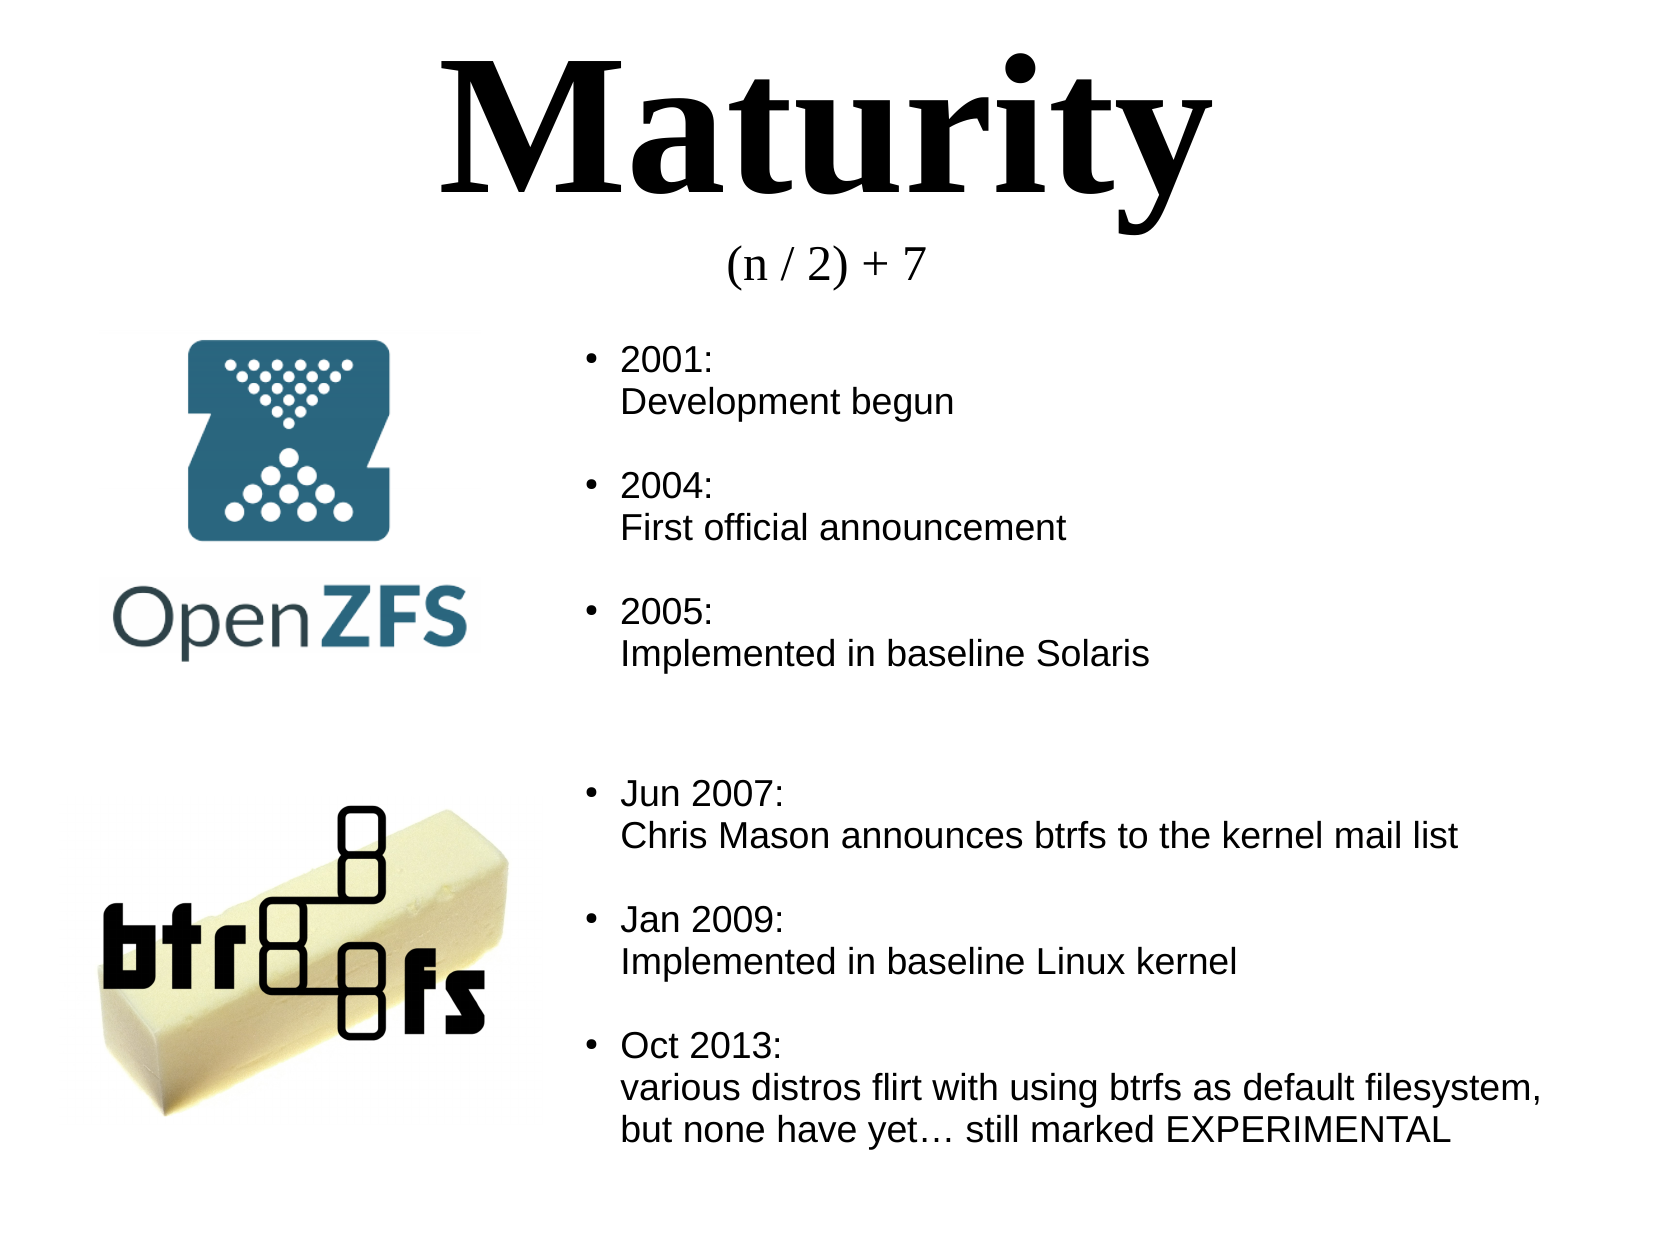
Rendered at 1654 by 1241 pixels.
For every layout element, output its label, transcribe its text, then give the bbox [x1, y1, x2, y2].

picture [99, 326, 481, 676]
picture [59, 796, 543, 1125]
table_header Jun 2007: Chris Mason announces btrfs to the kernel mail list Jan 2009: Implemented in baseline Linux kernel Oct 2013: various distros flirt with using btrfs as default filesystem, but none have yet… still marked EXPERIMENTAL [570, 765, 1585, 1158]
table_header 2001: Development begun 2004: First official announcement 2005: Implemented in baseline Solaris [570, 331, 1585, 724]
title Maturity (n / 2) + 7 [0, 14, 1654, 292]
